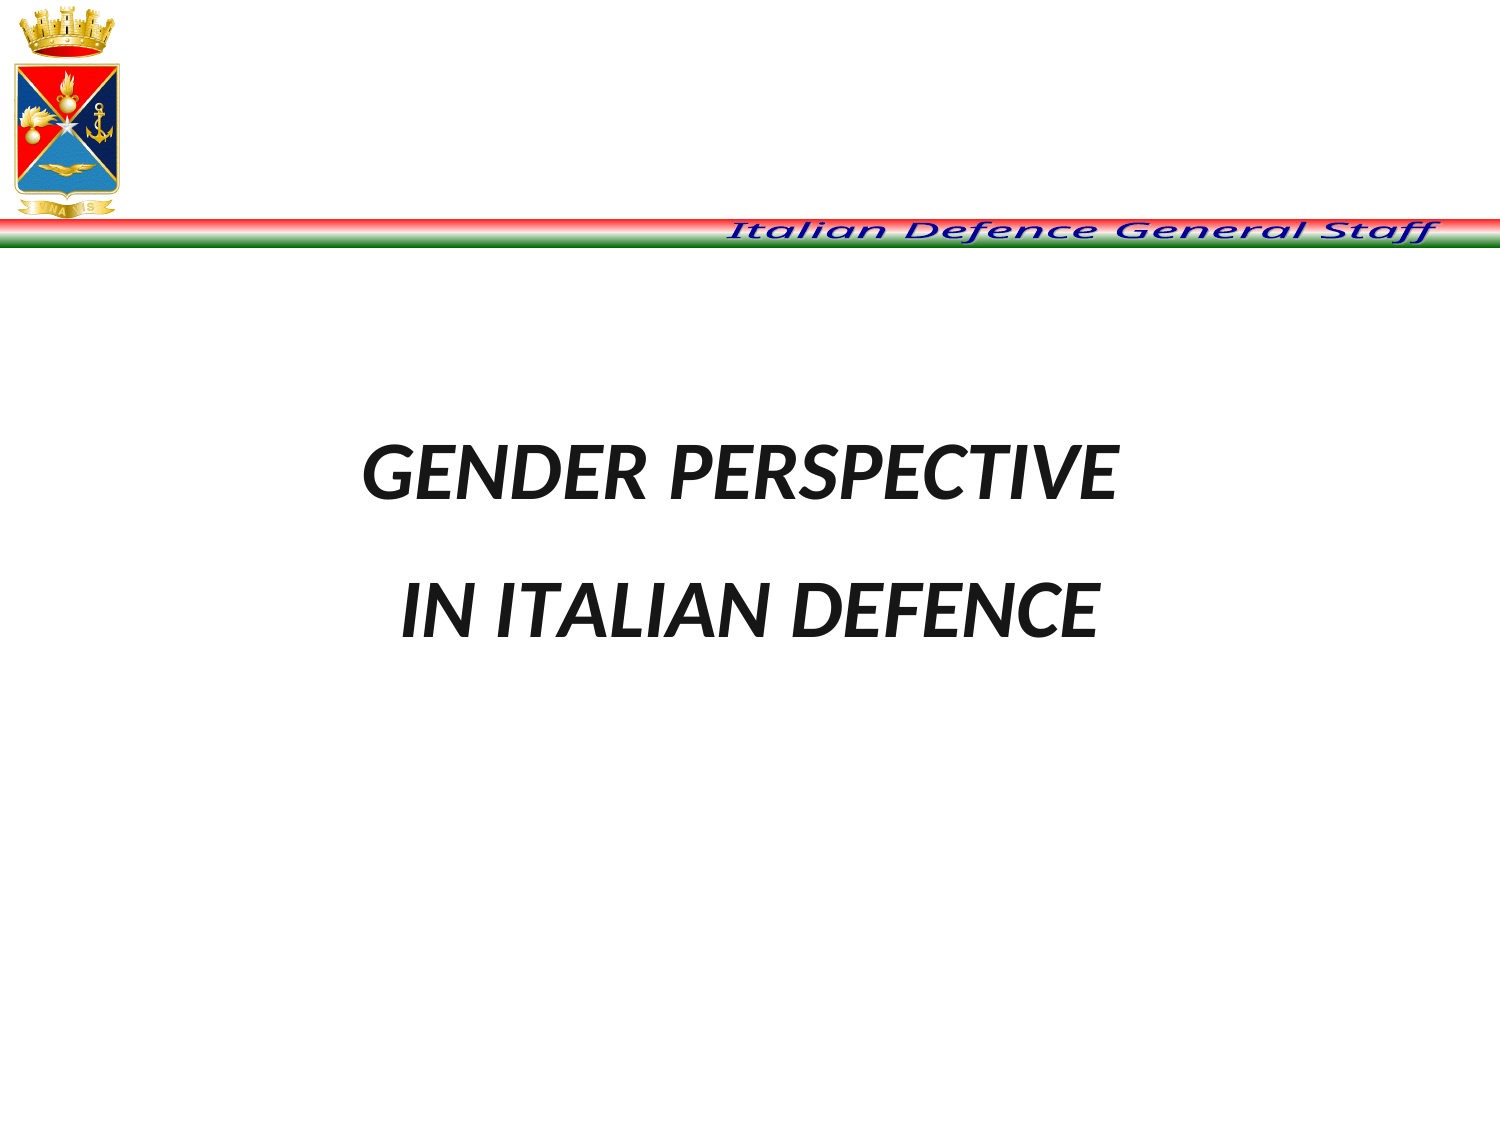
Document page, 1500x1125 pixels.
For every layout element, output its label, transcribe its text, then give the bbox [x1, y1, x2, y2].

text_box GENDER PERSPECTIVE IN ITALIAN DEFENCE [0, 407, 1500, 774]
picture [14, 6, 120, 219]
